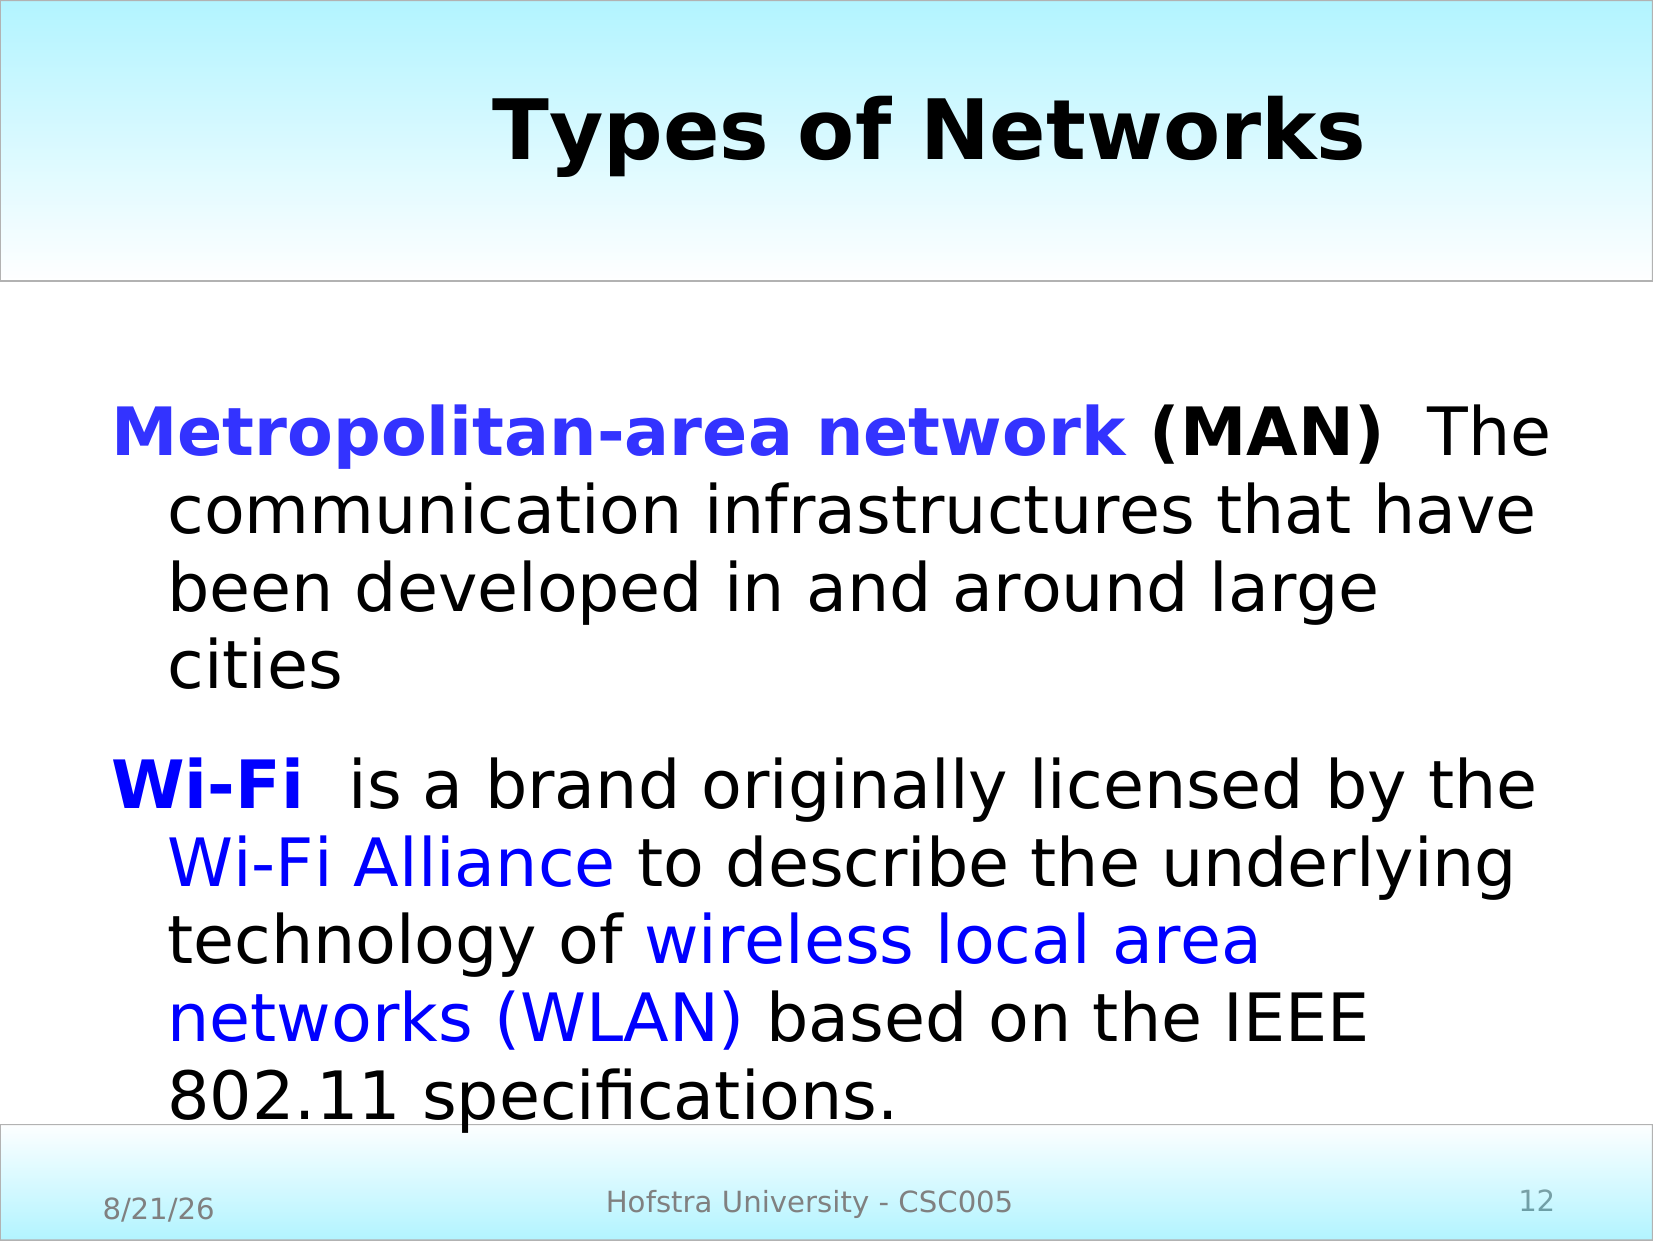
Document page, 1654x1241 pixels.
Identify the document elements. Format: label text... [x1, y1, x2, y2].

title Types of Networks [247, 27, 1612, 235]
list Metropolitan-area network (MAN) The communication infrastructures that have been developed in and around large cities Wi-Fi is a brand originally licensed by the Wi-Fi Alliance to describe the underlying technology of wireless local area networks (WLAN) based on the IEEE 802.11 specifications. [96, 385, 1585, 1241]
